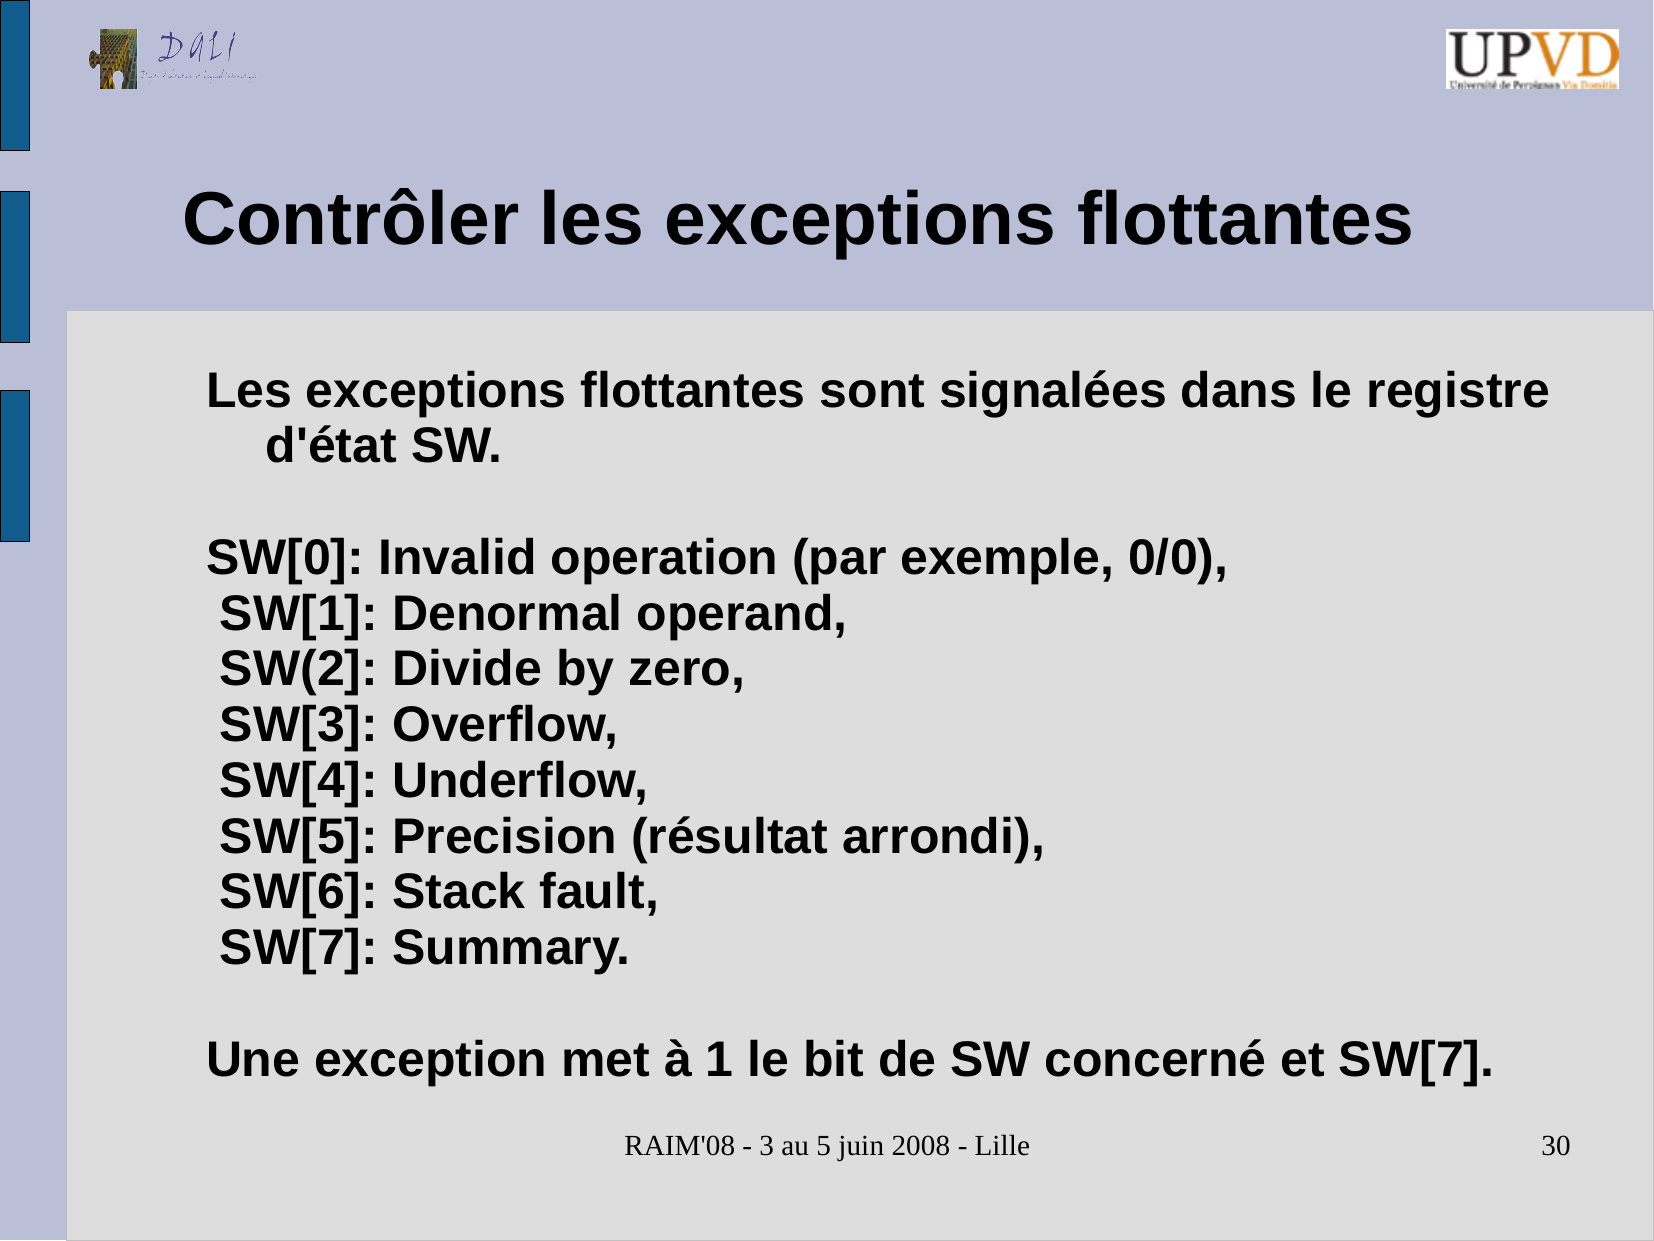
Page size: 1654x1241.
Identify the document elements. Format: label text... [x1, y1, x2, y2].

picture [1446, 29, 1619, 89]
picture [88, 29, 261, 89]
text_box Contrôler les exceptions flottantes [167, 168, 1431, 268]
text_box Les exceptions flottantes sont signalées dans le registre d'état SW. SW[0]: Invalid operation (par exemple, 0/0), SW[1]: Denormal operand, SW(2]: Divide by zero, SW[3]: Overflow, SW[4]: Underflow, SW[5]: Precision (résultat arrondi), SW[6]: Stack fault, SW[7]: Summary. Une exception met à 1 le bit de SW concerné et SW[7]. [177, 354, 1585, 1111]
